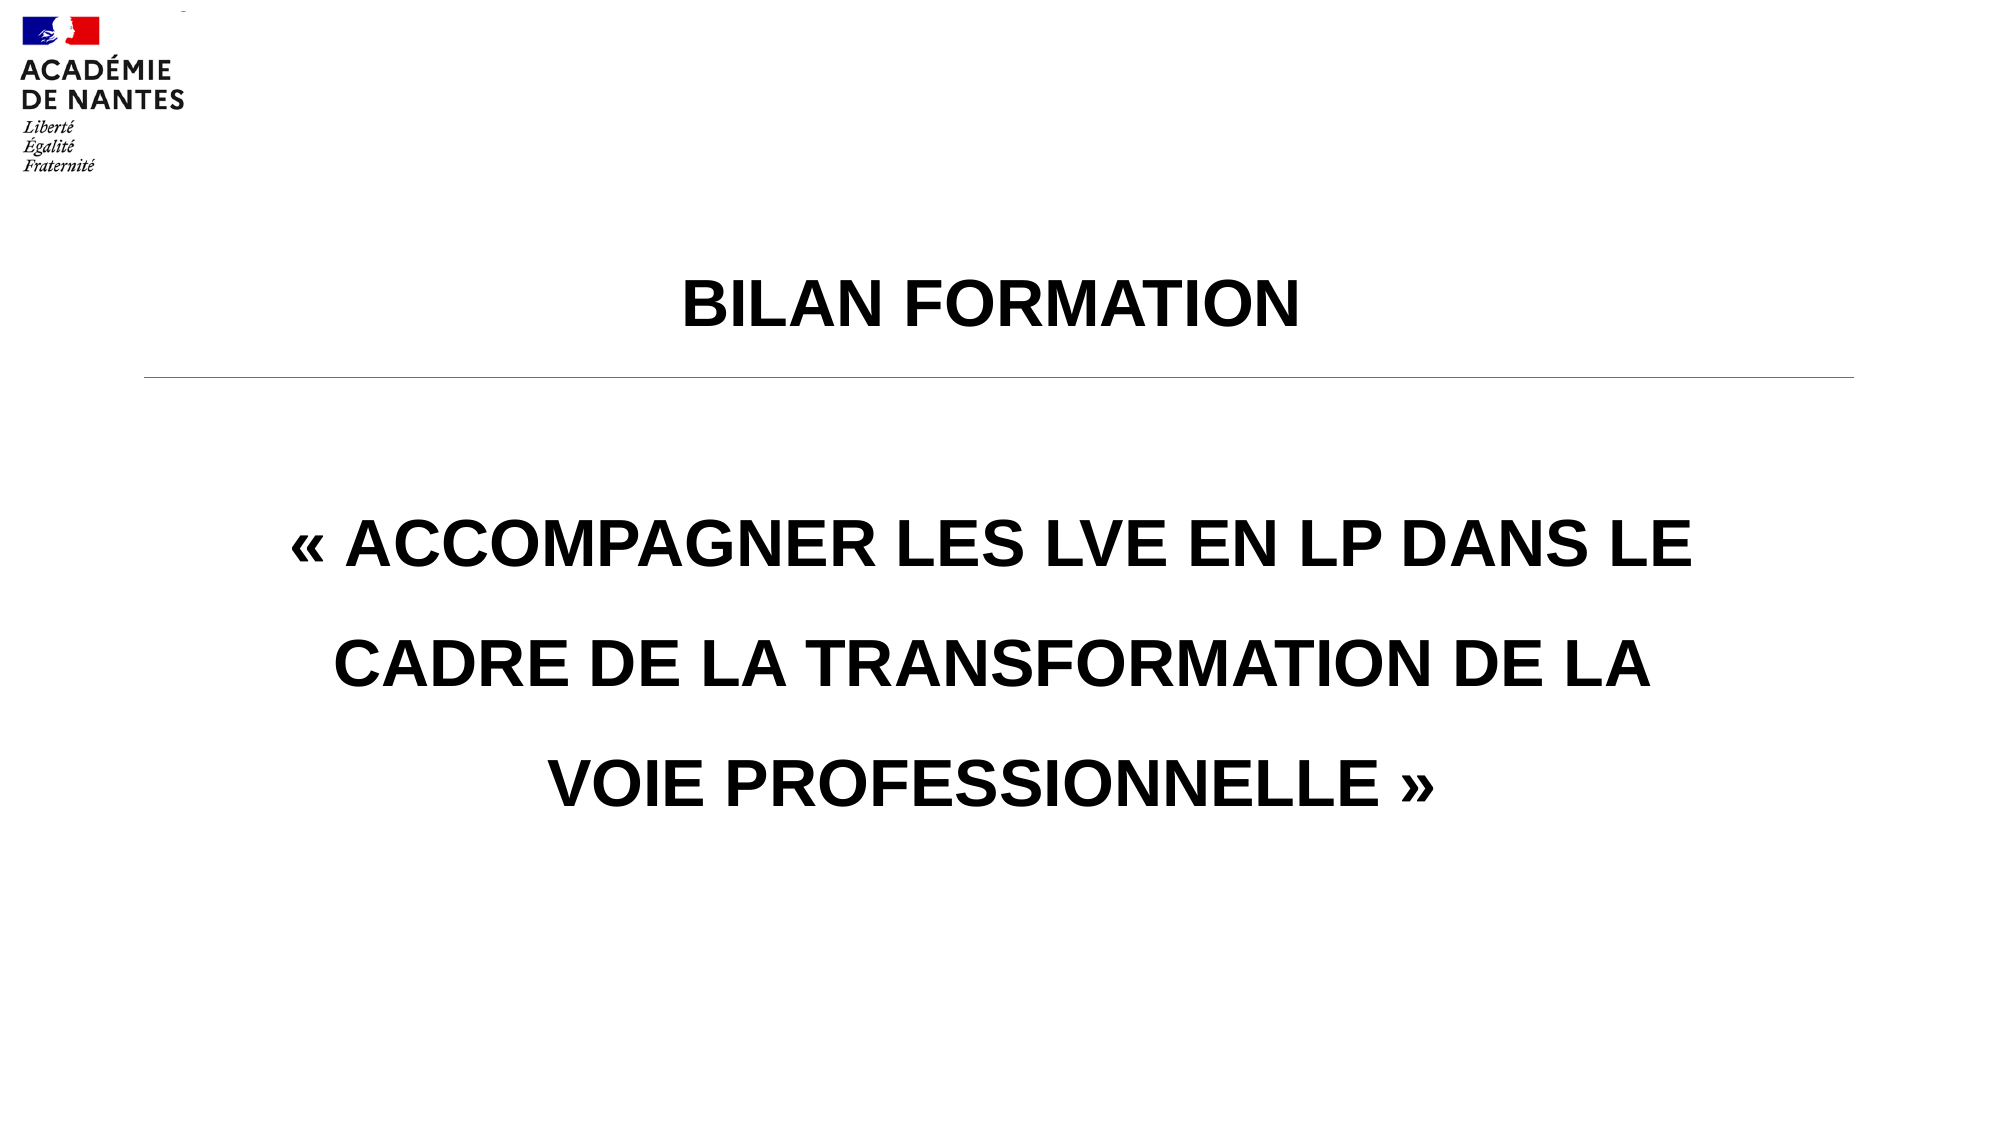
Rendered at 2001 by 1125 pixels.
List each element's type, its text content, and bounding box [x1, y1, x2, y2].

picture [11, 11, 186, 178]
text_box BILAN FORMATION « ACCOMPAGNER LES LVE EN LP DANS LE CADRE DE LA TRANSFORMATION DE LA VOIE PROFESSIONNELLE » [236, 212, 1749, 377]
text_box BILAN FORMATION « ACCOMPAGNER LES LVE EN LP DANS LE CADRE DE LA TRANSFORMATION DE LA VOIE PROFESSIONNELLE » [236, 378, 1749, 883]
